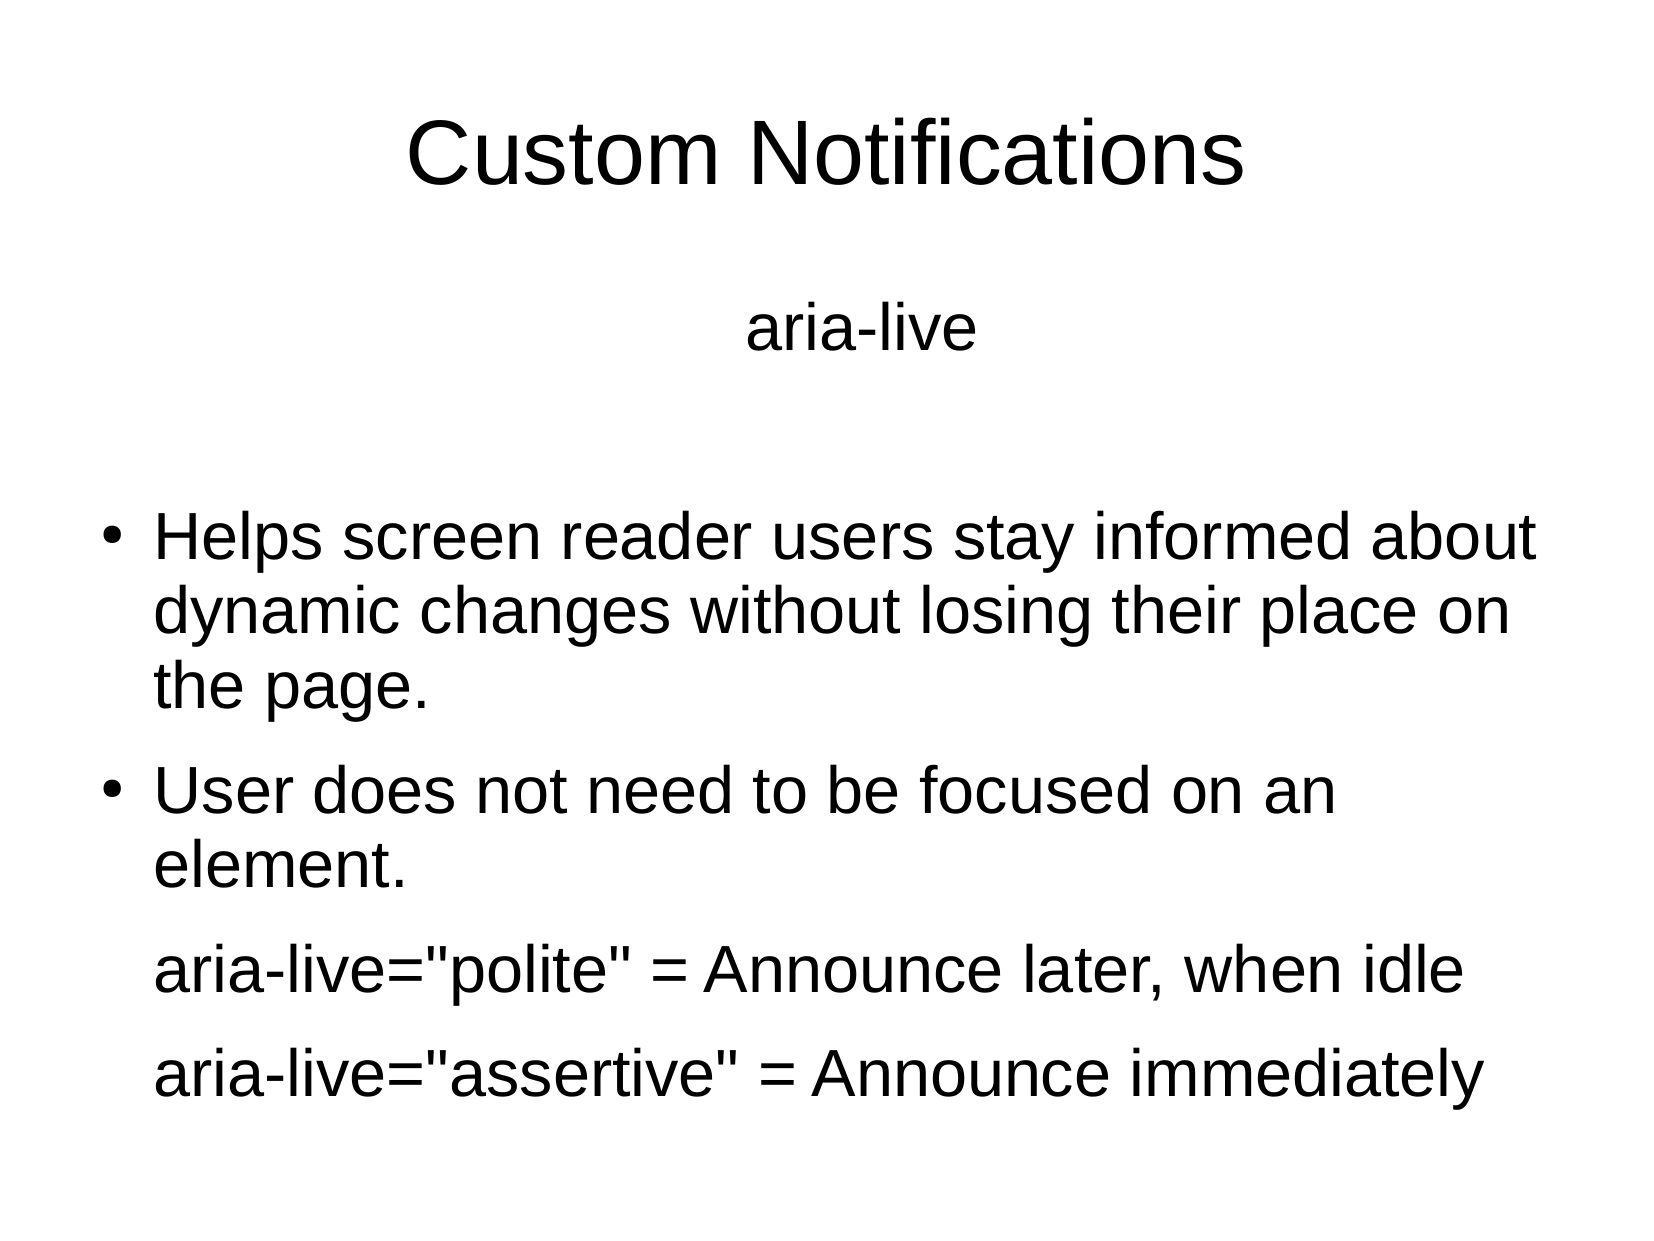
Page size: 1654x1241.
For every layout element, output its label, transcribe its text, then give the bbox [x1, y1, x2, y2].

list aria-live Helps screen reader users stay informed about dynamic changes without losing their place on the page. User does not need to be focused on an element. aria-live="polite" = Announce later, when idle aria-live="assertive" = Announce immediately [82, 290, 1571, 1109]
title Custom Notifications [82, 49, 1571, 257]
